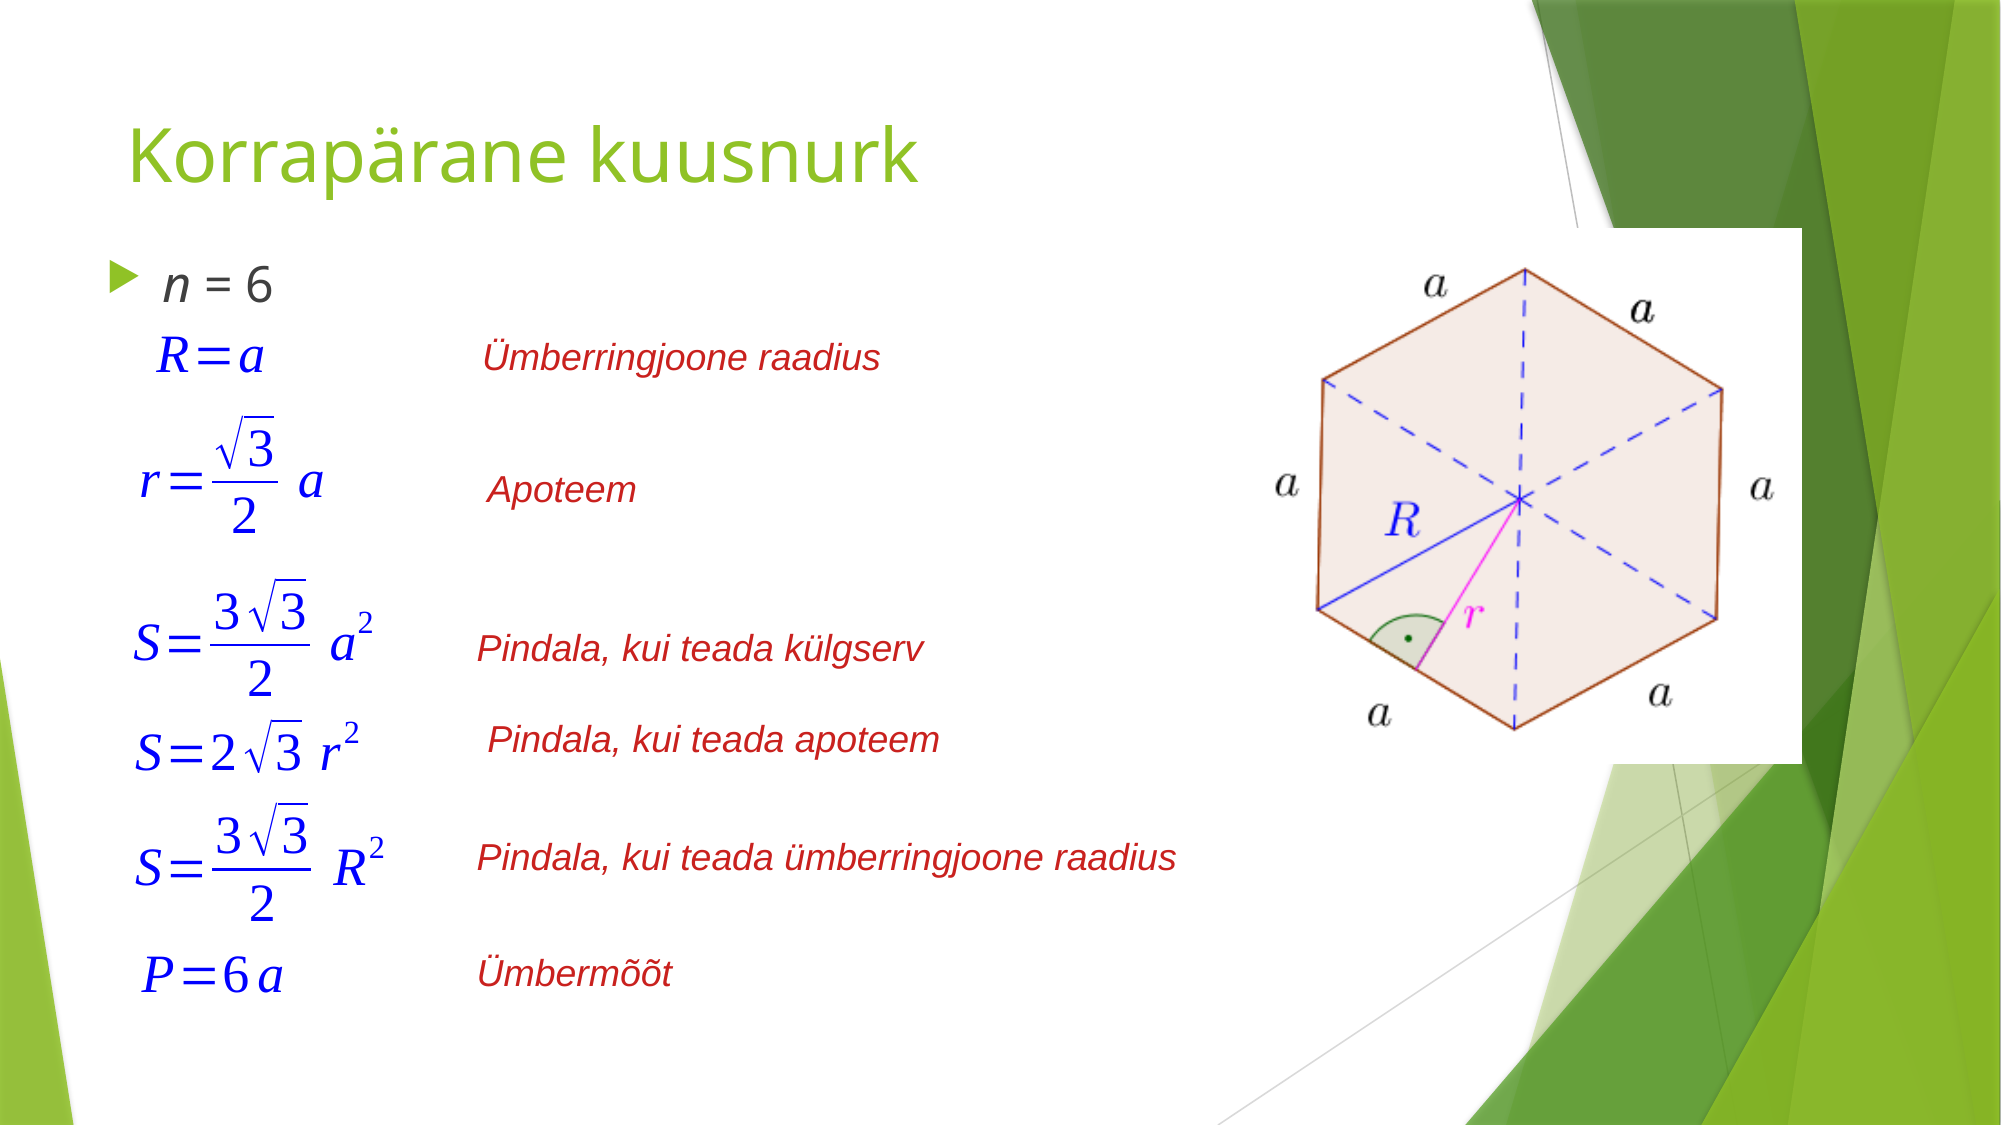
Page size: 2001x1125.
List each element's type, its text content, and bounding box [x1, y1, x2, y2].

chart [132, 944, 291, 1005]
chart [132, 413, 332, 546]
text_box Pindala, kui teada ümberringjoone raadius [461, 829, 1192, 886]
chart [125, 576, 380, 709]
chart [127, 800, 391, 934]
text_box Apoteem [472, 460, 652, 518]
chart [127, 714, 367, 783]
chart [147, 324, 272, 385]
picture [1240, 228, 1802, 765]
list n = 6 [91, 244, 1581, 1067]
title Korrapärane kuusnurk [111, 99, 1522, 244]
text_box Pindala, kui teada apoteem [472, 710, 956, 768]
text_box Ümberringjoone raadius [467, 329, 896, 386]
text_box Ümbermõõt [461, 944, 688, 1002]
text_box Pindala, kui teada külgserv [461, 620, 939, 677]
